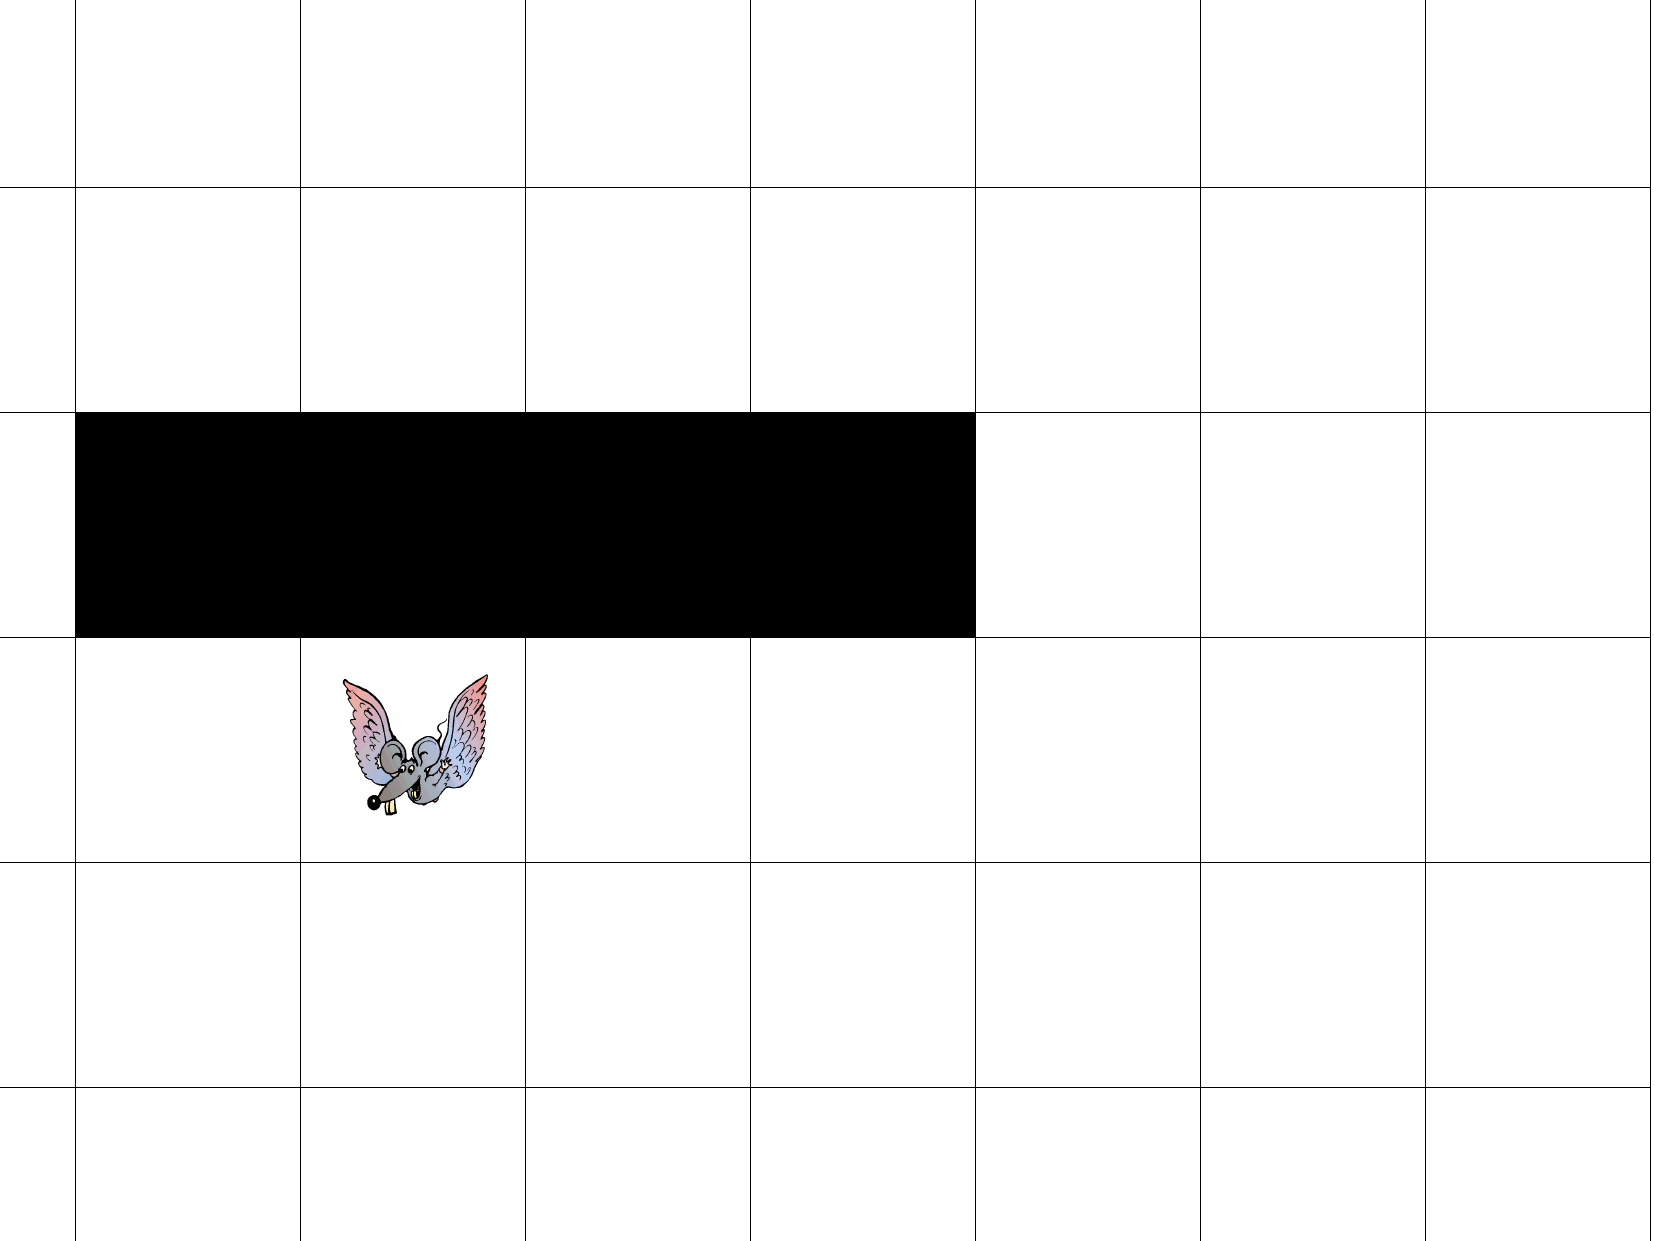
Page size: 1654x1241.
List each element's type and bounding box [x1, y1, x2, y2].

picture [342, 674, 488, 826]
text_box [0, 0, 1651, 1241]
